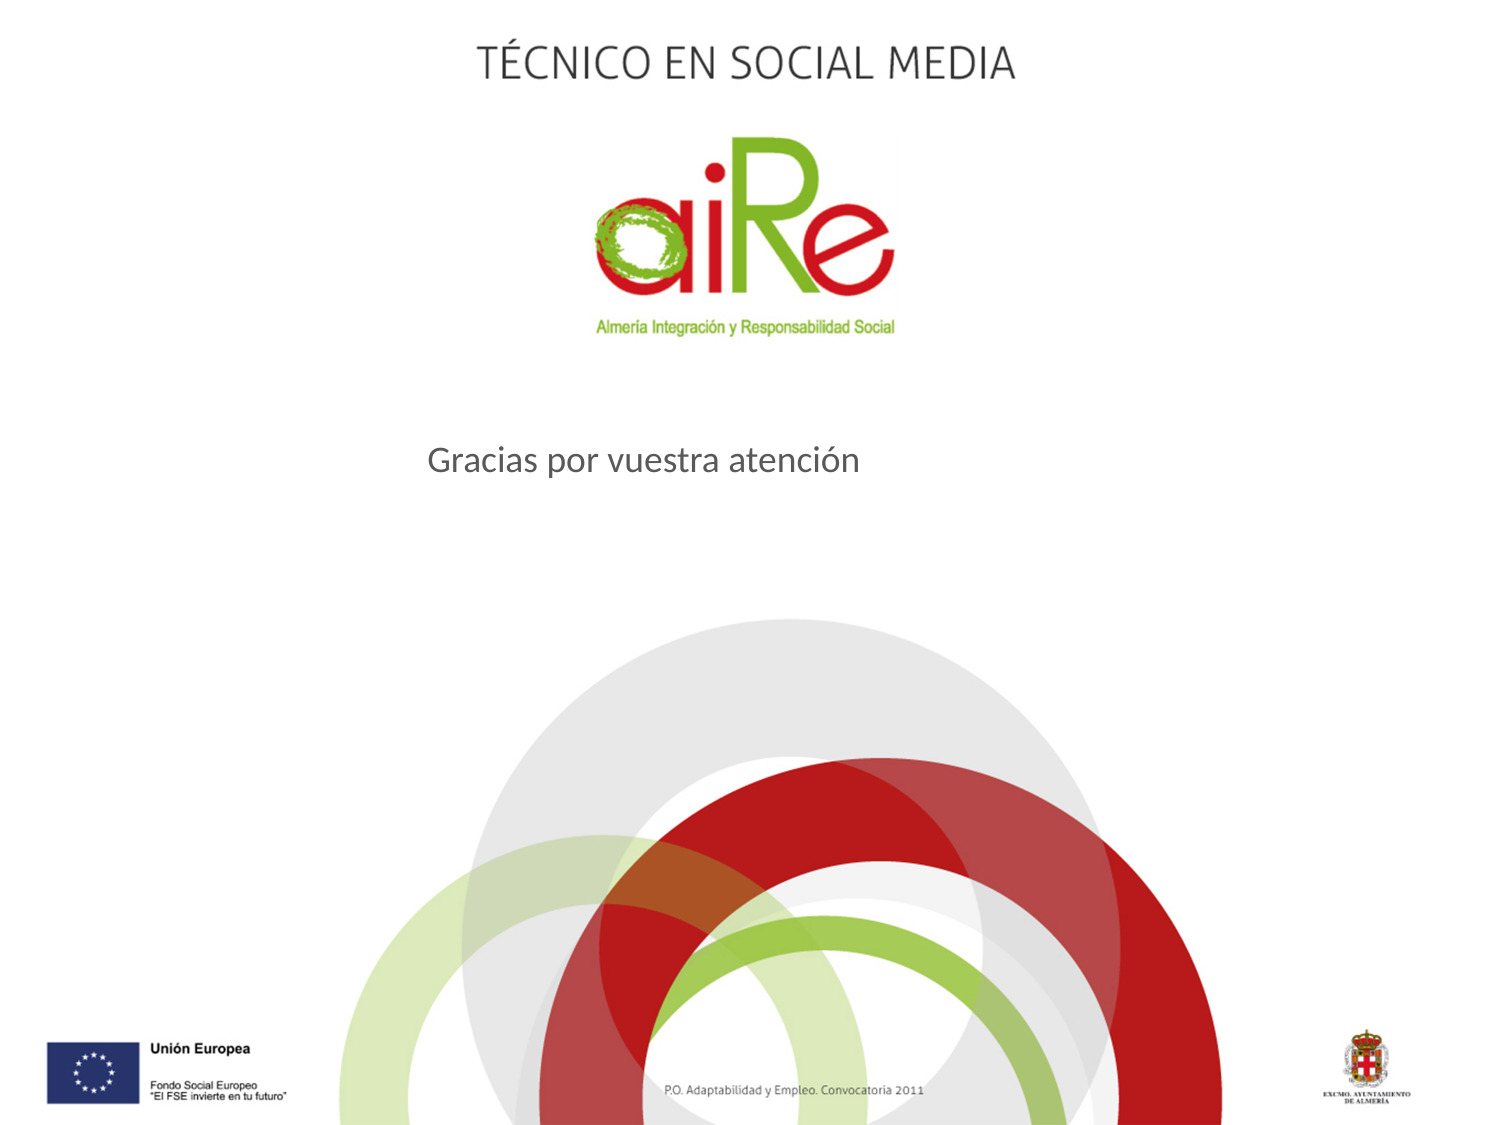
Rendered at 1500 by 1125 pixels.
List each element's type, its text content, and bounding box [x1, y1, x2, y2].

list Gracias por vuestra atención [412, 427, 1365, 575]
picture [0, 0, 1500, 1125]
